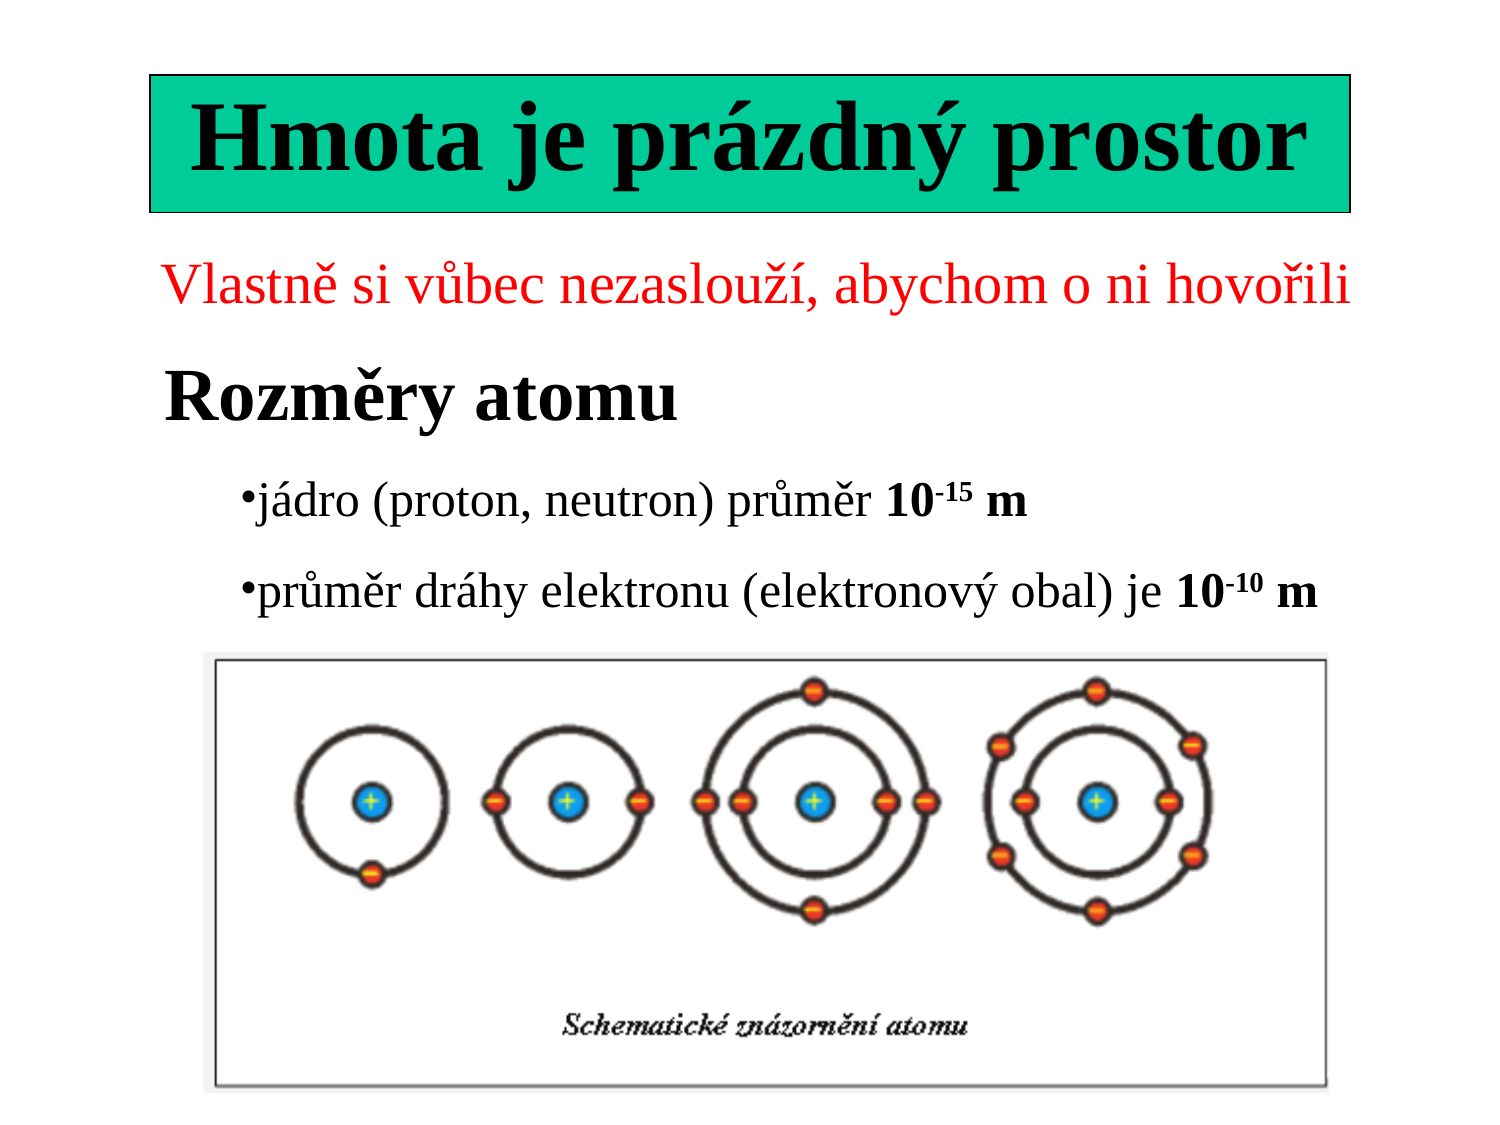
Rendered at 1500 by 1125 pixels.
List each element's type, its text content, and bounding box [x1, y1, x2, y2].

text_box Hmota je prázdný prostor [150, 62, 1351, 198]
text_box Vlastně si vůbec nezaslouží, abychom o ni hovořili [112, 237, 1401, 323]
text_box Rozměry atomu jádro (proton, neutron) průměr 10-15 m průměr dráhy elektronu (elektronový obal) je 10-10 m [150, 337, 1338, 717]
picture [203, 652, 1329, 1093]
